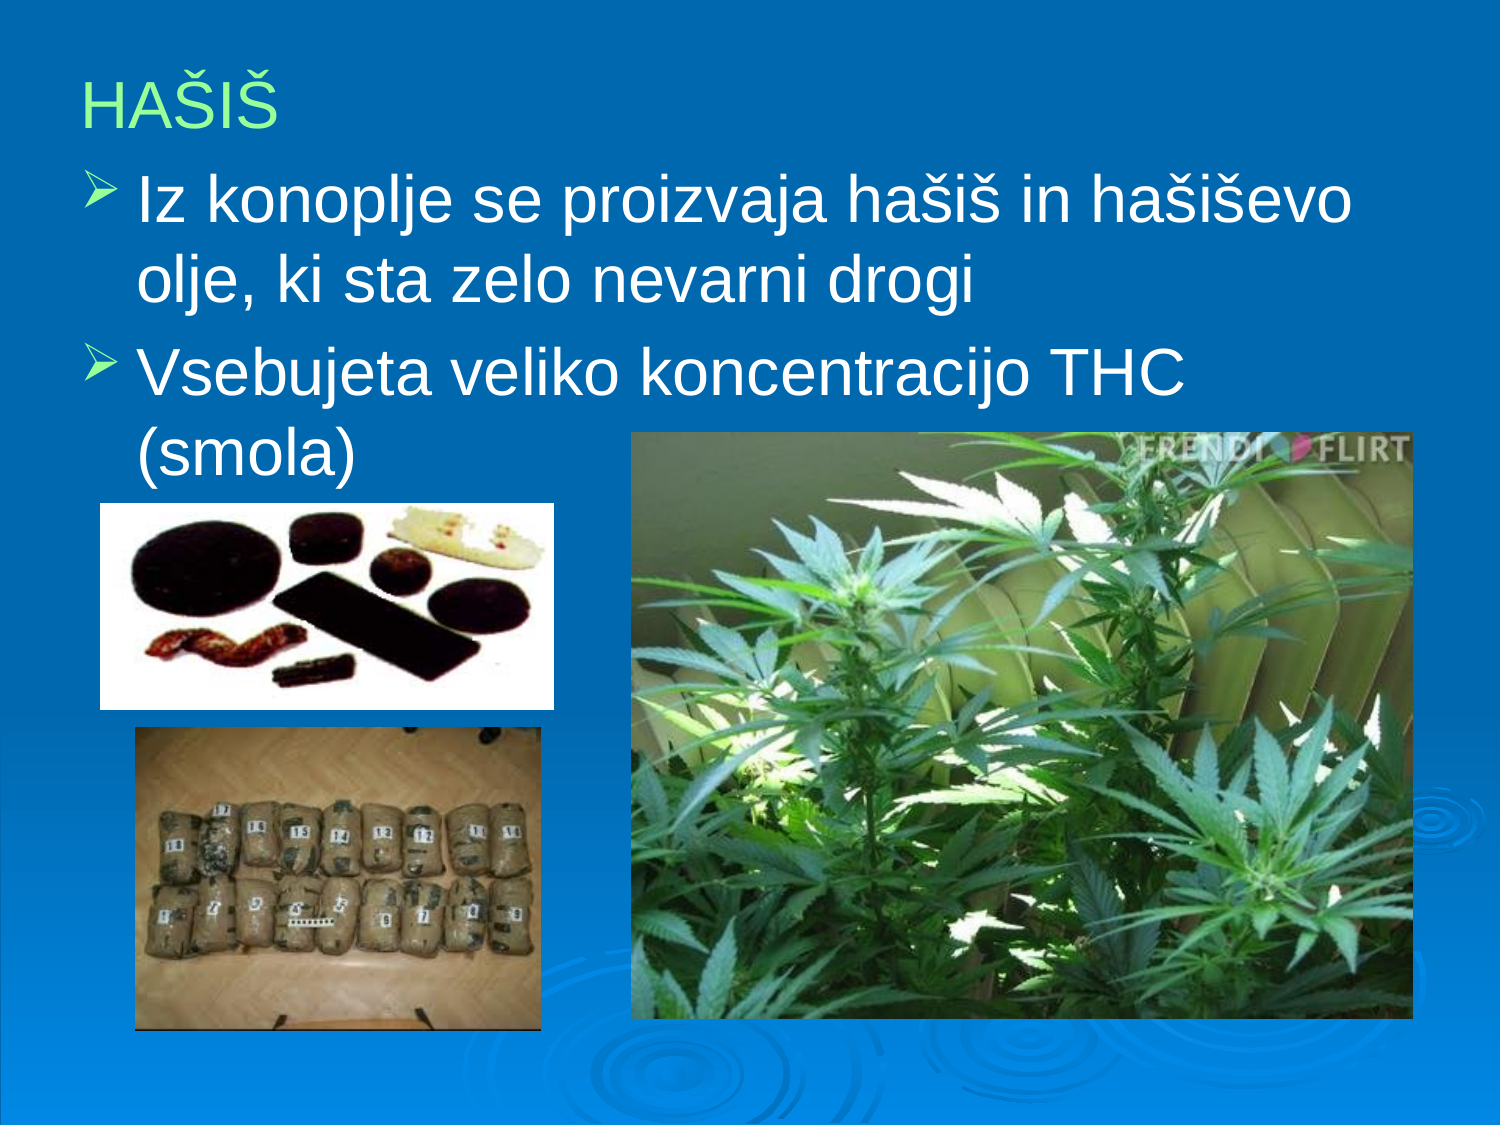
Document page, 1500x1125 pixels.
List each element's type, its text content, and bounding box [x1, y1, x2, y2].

picture [631, 432, 1413, 1019]
list HAŠIŠ Iz konoplje se proizvaja hašiš in hašiševo olje, ki sta zelo nevarni drogi Vsebujeta veliko koncentracijo THC (smola) [64, 54, 1415, 1059]
picture [100, 503, 554, 710]
picture [135, 727, 541, 1031]
